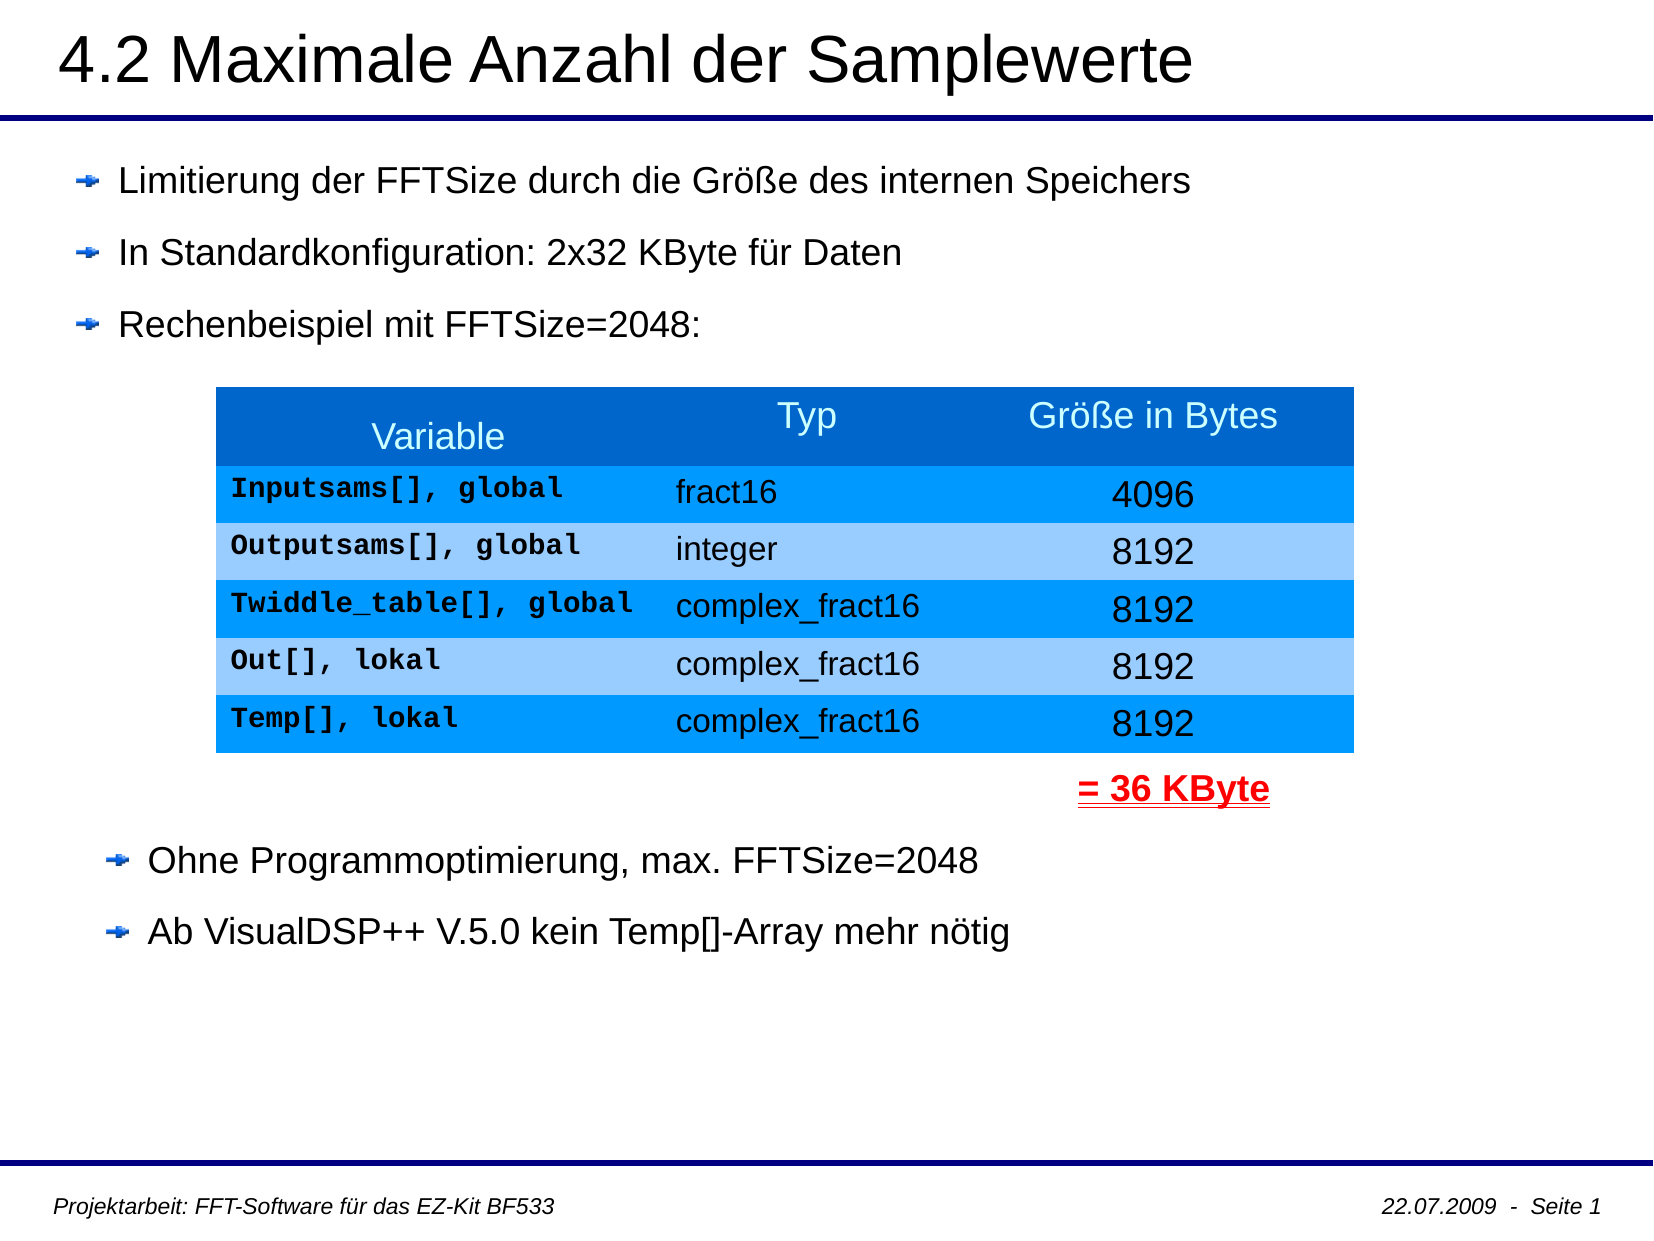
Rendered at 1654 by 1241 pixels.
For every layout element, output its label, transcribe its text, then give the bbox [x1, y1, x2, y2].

table_cell Out[], lokal [216, 638, 661, 695]
table_cell 8192 [953, 580, 1354, 638]
list Ohne Programmoptimierung, max. FFTSize=2048 Ab VisualDSP++ V.5.0 kein Temp[]-Array mehr nötig [88, 839, 1270, 975]
table_cell Inputsams[], global [216, 466, 661, 523]
table_cell complex_fract16 [661, 695, 953, 753]
list Limitierung der FFTSize durch die Größe des internen Speichers In Standardkonfiguration: 2x32 KByte für Daten Rechenbeispiel mit FFTSize=2048: [59, 160, 1241, 384]
table_header Variable [216, 387, 661, 466]
table_cell 8192 [953, 638, 1354, 695]
table_cell complex_fract16 [661, 638, 953, 695]
table_cell 8192 [953, 695, 1354, 753]
table_cell Outputsams[], global [216, 523, 661, 580]
table_cell 8192 [953, 523, 1354, 580]
table_cell Temp[], lokal [216, 695, 661, 753]
text_box = 36 KByte [1062, 739, 1418, 798]
table_header Größe in Bytes [953, 387, 1354, 466]
table_cell complex_fract16 [661, 580, 953, 638]
table_cell Twiddle_table[], global [216, 580, 661, 638]
title Projektarbeit: FFT-Software für das EZ-Kit BF533 22.07.2009 - Seite 1 [53, 1191, 1654, 1222]
table_cell fract16 [661, 466, 953, 523]
table_header Typ [661, 387, 953, 466]
table_cell integer [661, 523, 953, 580]
table_cell 4096 [953, 466, 1354, 523]
title 4.2 Maximale Anzahl der Samplewerte [58, 0, 1654, 119]
